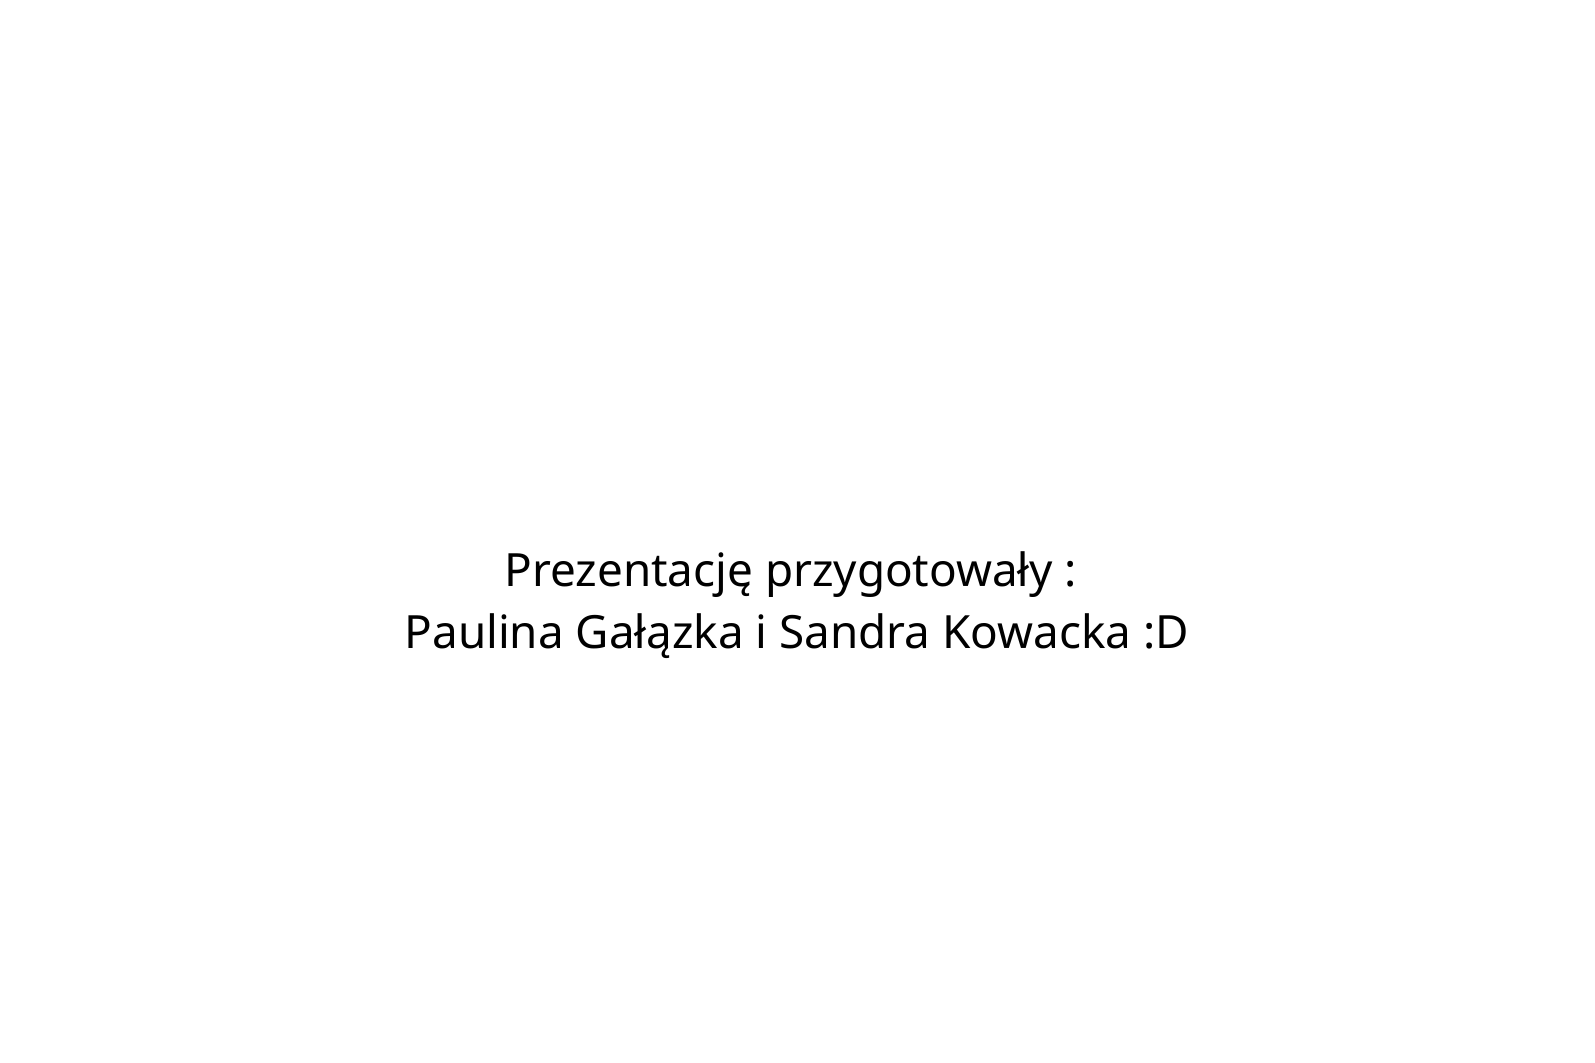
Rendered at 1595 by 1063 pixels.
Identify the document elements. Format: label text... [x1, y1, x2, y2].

subtitle Prezentację przygotowały : Paulina Gałązka i Sandra Kowacka :D [79, 256, 1515, 943]
